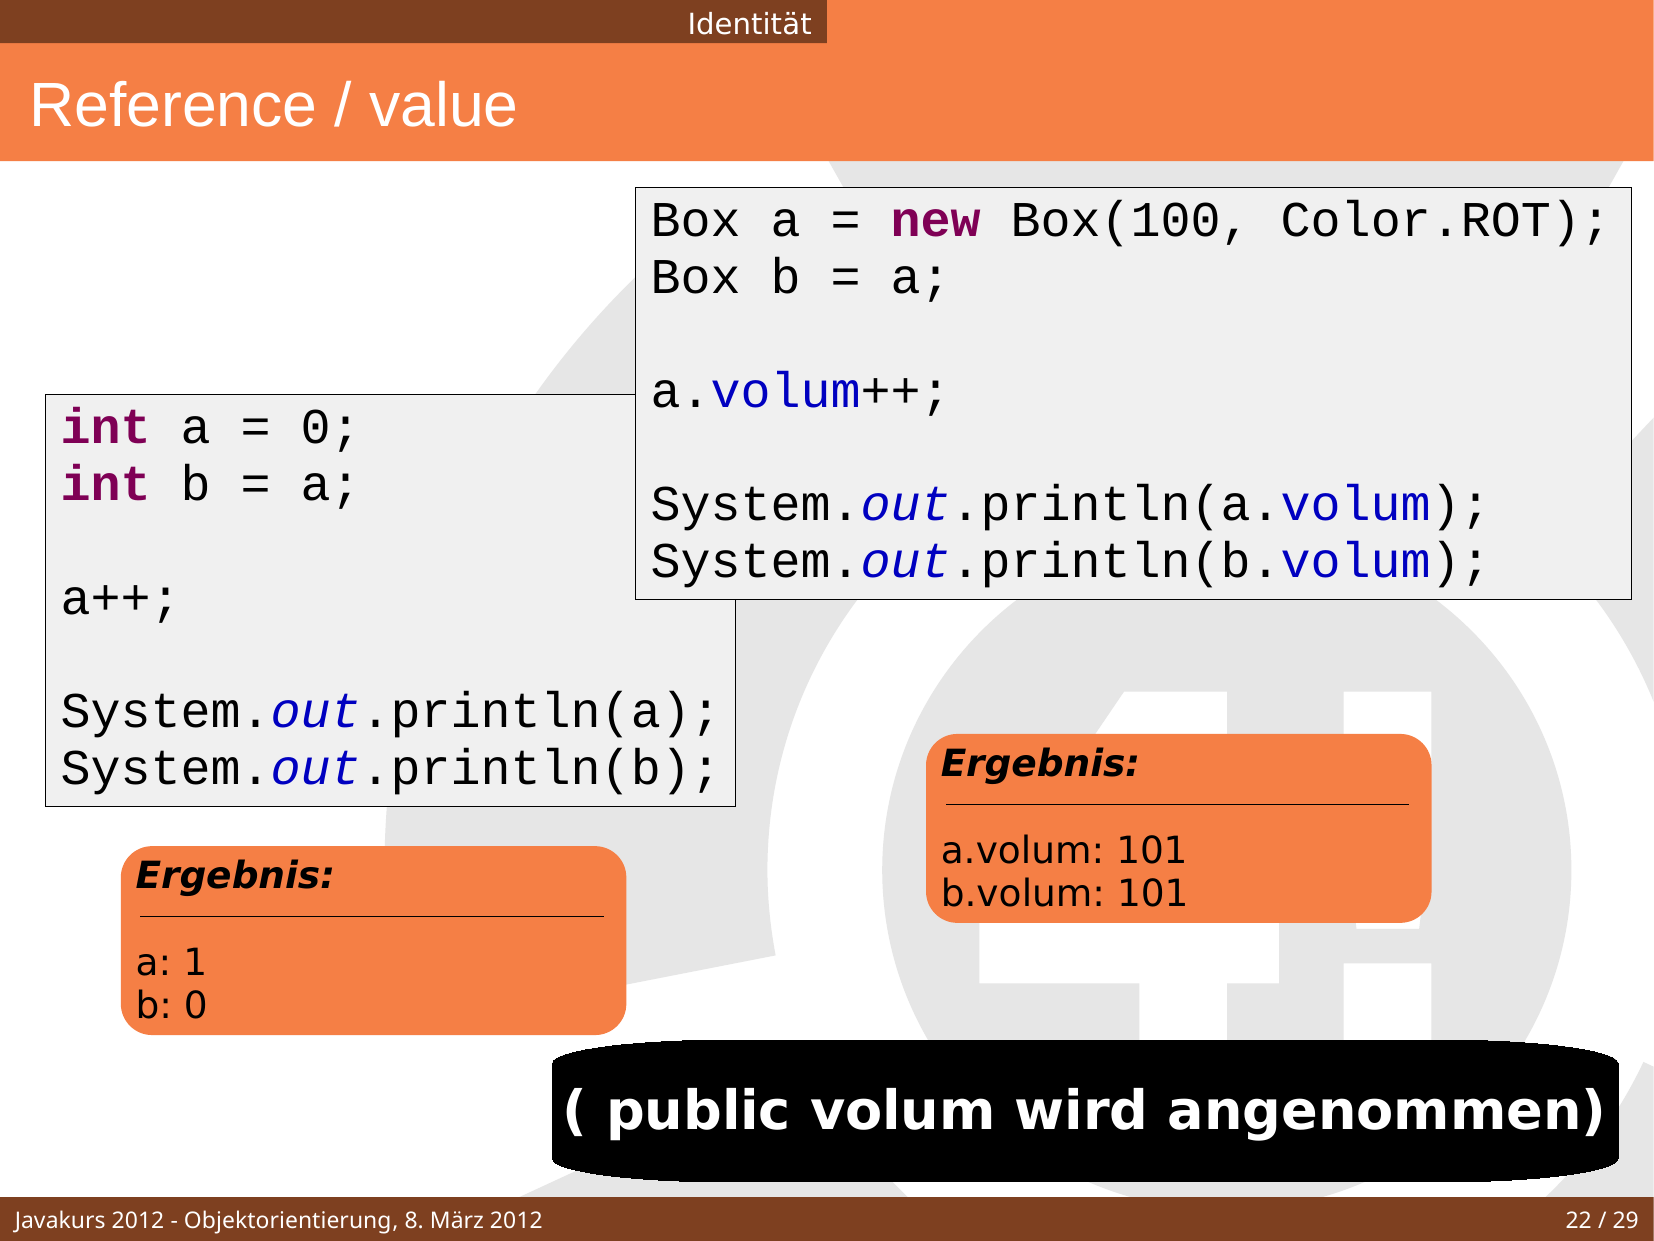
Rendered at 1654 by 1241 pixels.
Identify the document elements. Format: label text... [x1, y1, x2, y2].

text_box Ergebnis: a.volum: 101 b.volum: 101 [926, 733, 1432, 923]
title Reference / value [29, 67, 1595, 143]
text_box Identität [29, 0, 827, 50]
text_box ( public volum wird angenommen) [552, 1040, 1619, 1182]
text_box Ergebnis: a: 1 b: 0 [120, 846, 627, 1036]
text_box int a = 0; int b = a; a++; System.out.println(a); System.out.println(b); [45, 394, 736, 793]
text_box Box a = new Box(100, Color.ROT); Box b = a; a.volum++; System.out.println(a.volum); System.out.println(b.volum); [635, 187, 1632, 583]
